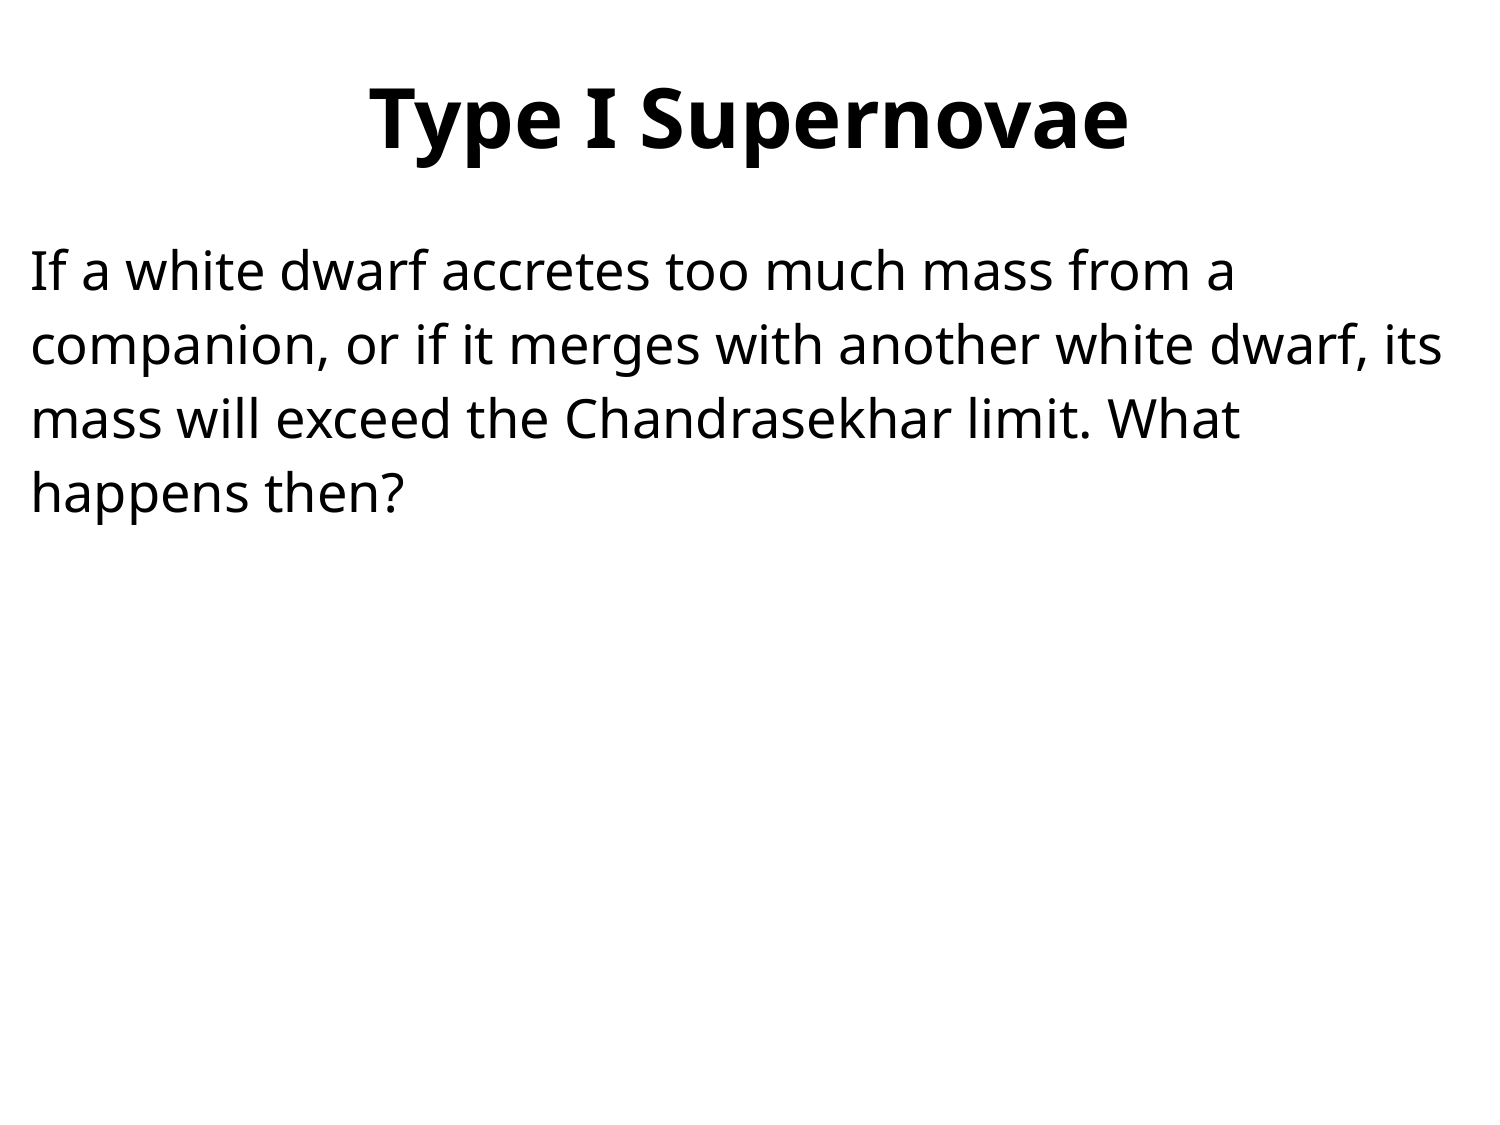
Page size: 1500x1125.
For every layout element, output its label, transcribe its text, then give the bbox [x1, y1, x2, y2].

list If a white dwarf accretes too much mass from a companion, or if it merges with another white dwarf, its mass will exceed the Chandrasekhar limit. What happens then? [30, 232, 1471, 1096]
title Type I Supernovae [30, 67, 1471, 165]
